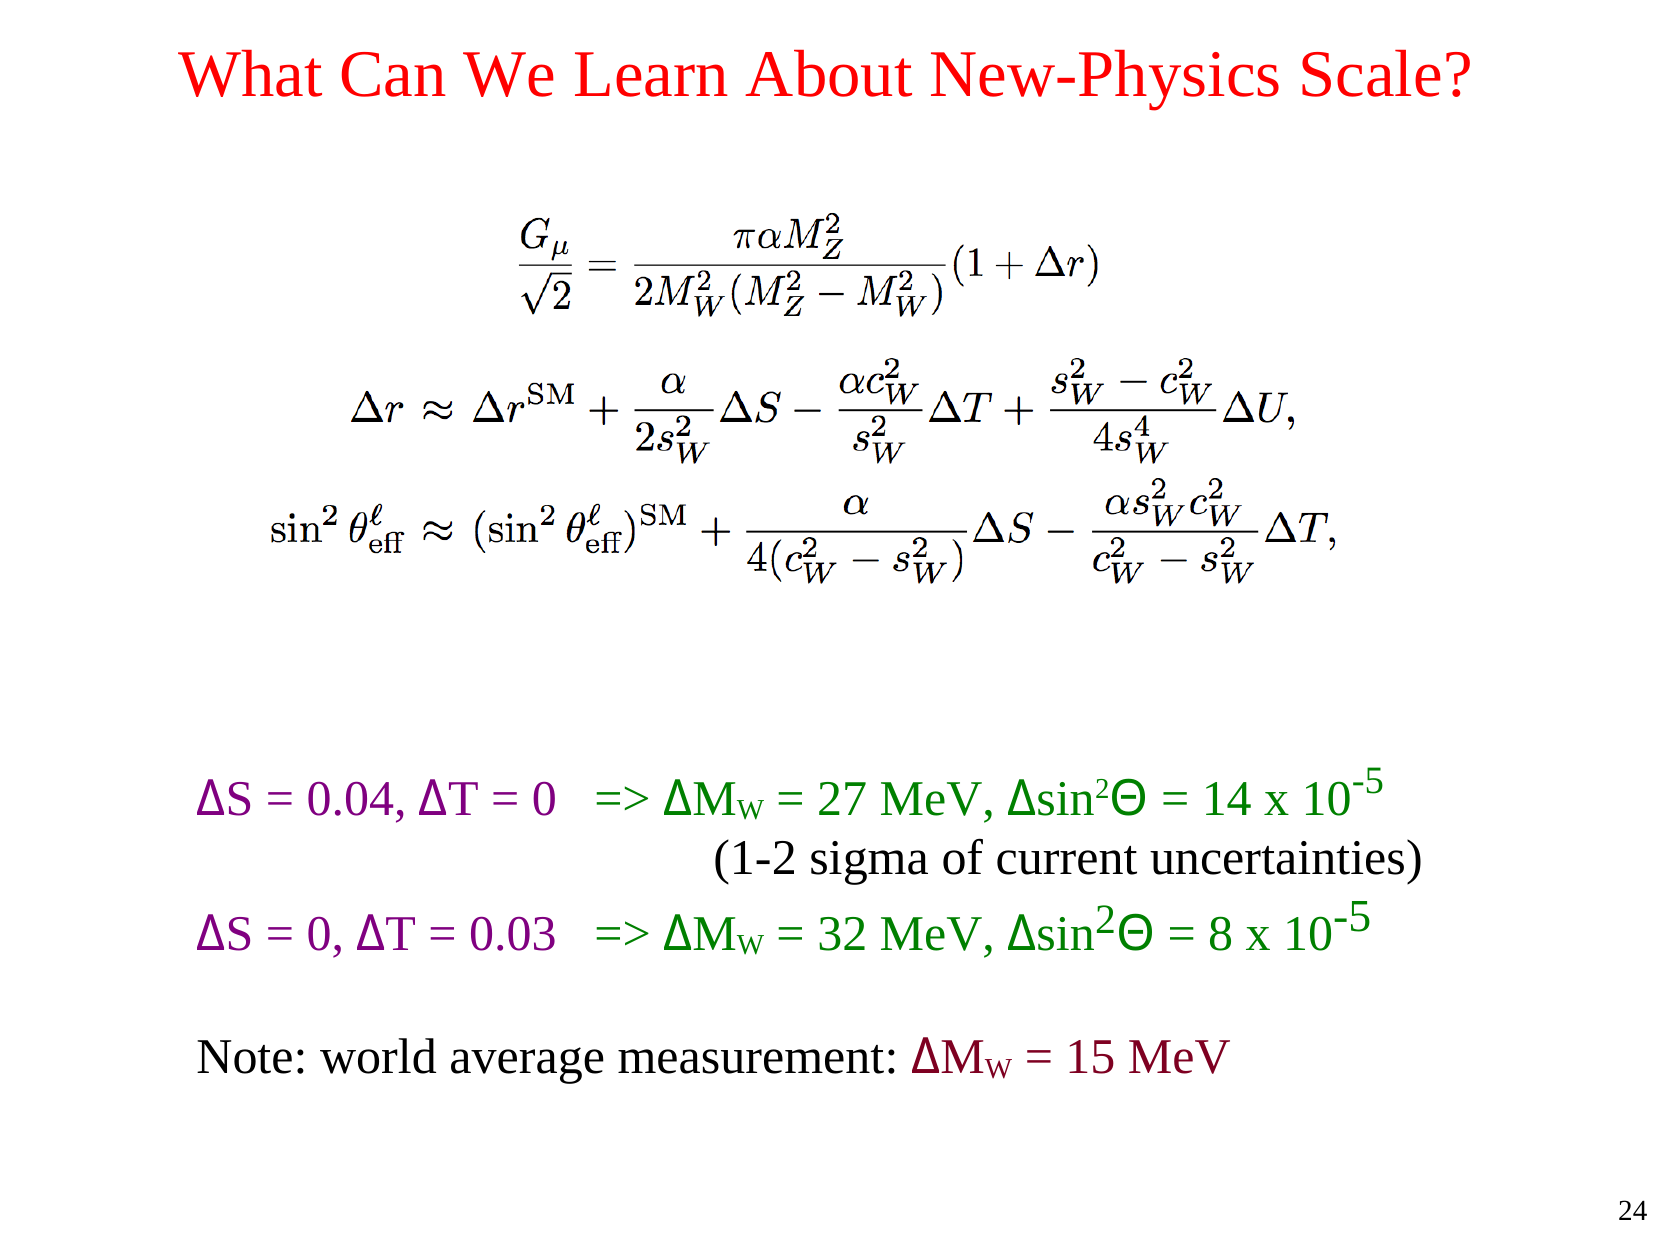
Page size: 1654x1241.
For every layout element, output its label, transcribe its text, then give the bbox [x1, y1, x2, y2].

picture [260, 346, 1350, 596]
picture [511, 204, 1101, 323]
title What Can We Learn About New-Physics Scale? [128, 5, 1541, 144]
text_box ΔS = 0.04, ΔT = 0 => ΔMW = 27 MeV, Δsin2Θ = 14 x 10-5 (1-2 sigma of current uncertainties) ΔS = 0, ΔT = 0.03 => ΔMW = 32 MeV, Δsin2Θ = 8 x 10-5 Note: world average measurement: ΔMW = 15 MeV [196, 755, 1422, 1124]
